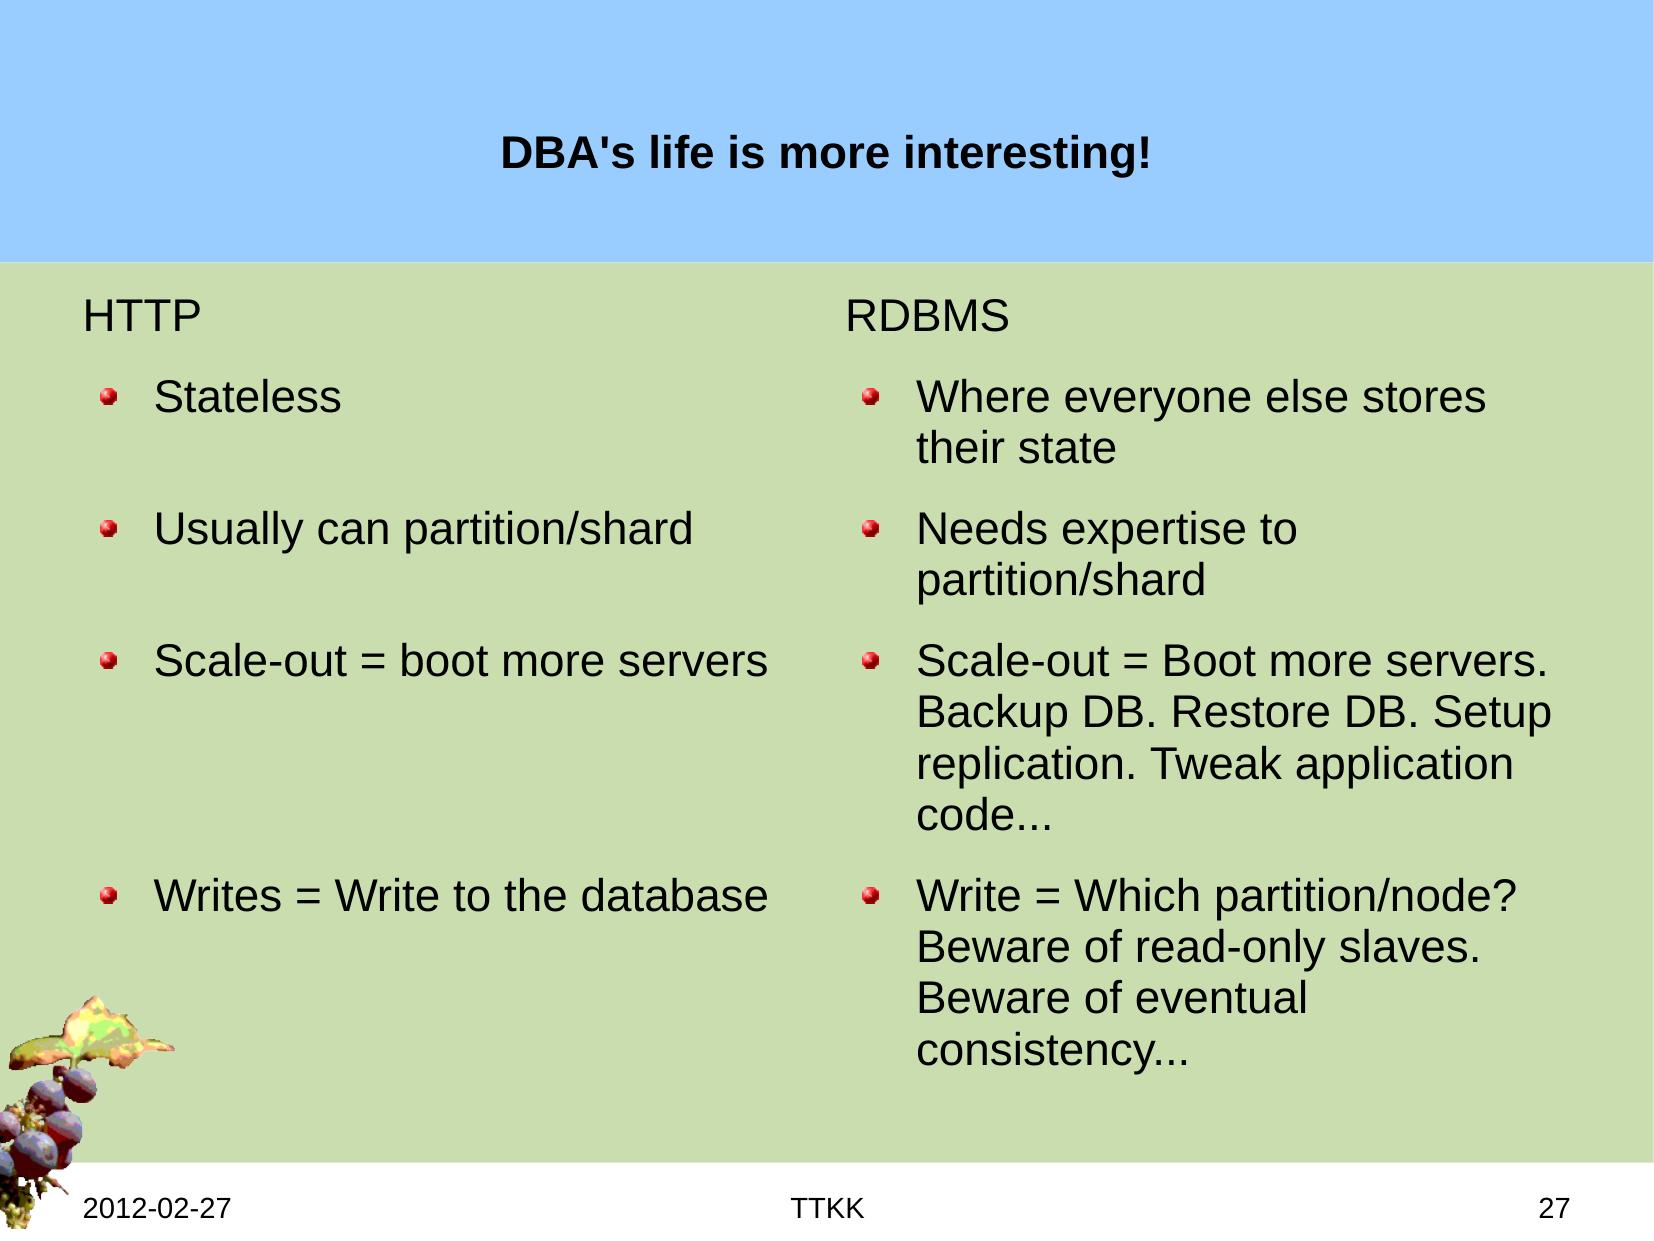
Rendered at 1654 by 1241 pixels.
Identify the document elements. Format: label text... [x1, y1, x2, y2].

list RDBMS Where everyone else stores their state Needs expertise to partition/shard Scale-out = Boot more servers. Backup DB. Restore DB. Setup replication. Tweak application code... Write = Which partition/node? Beware of read-only slaves. Beware of eventual consistency... [845, 290, 1572, 1109]
title DBA's life is more interesting! [82, 49, 1571, 257]
list HTTP Stateless Usually can partition/shard Scale-out = boot more servers Writes = Write to the database [82, 290, 809, 1109]
picture [0, 990, 188, 1229]
